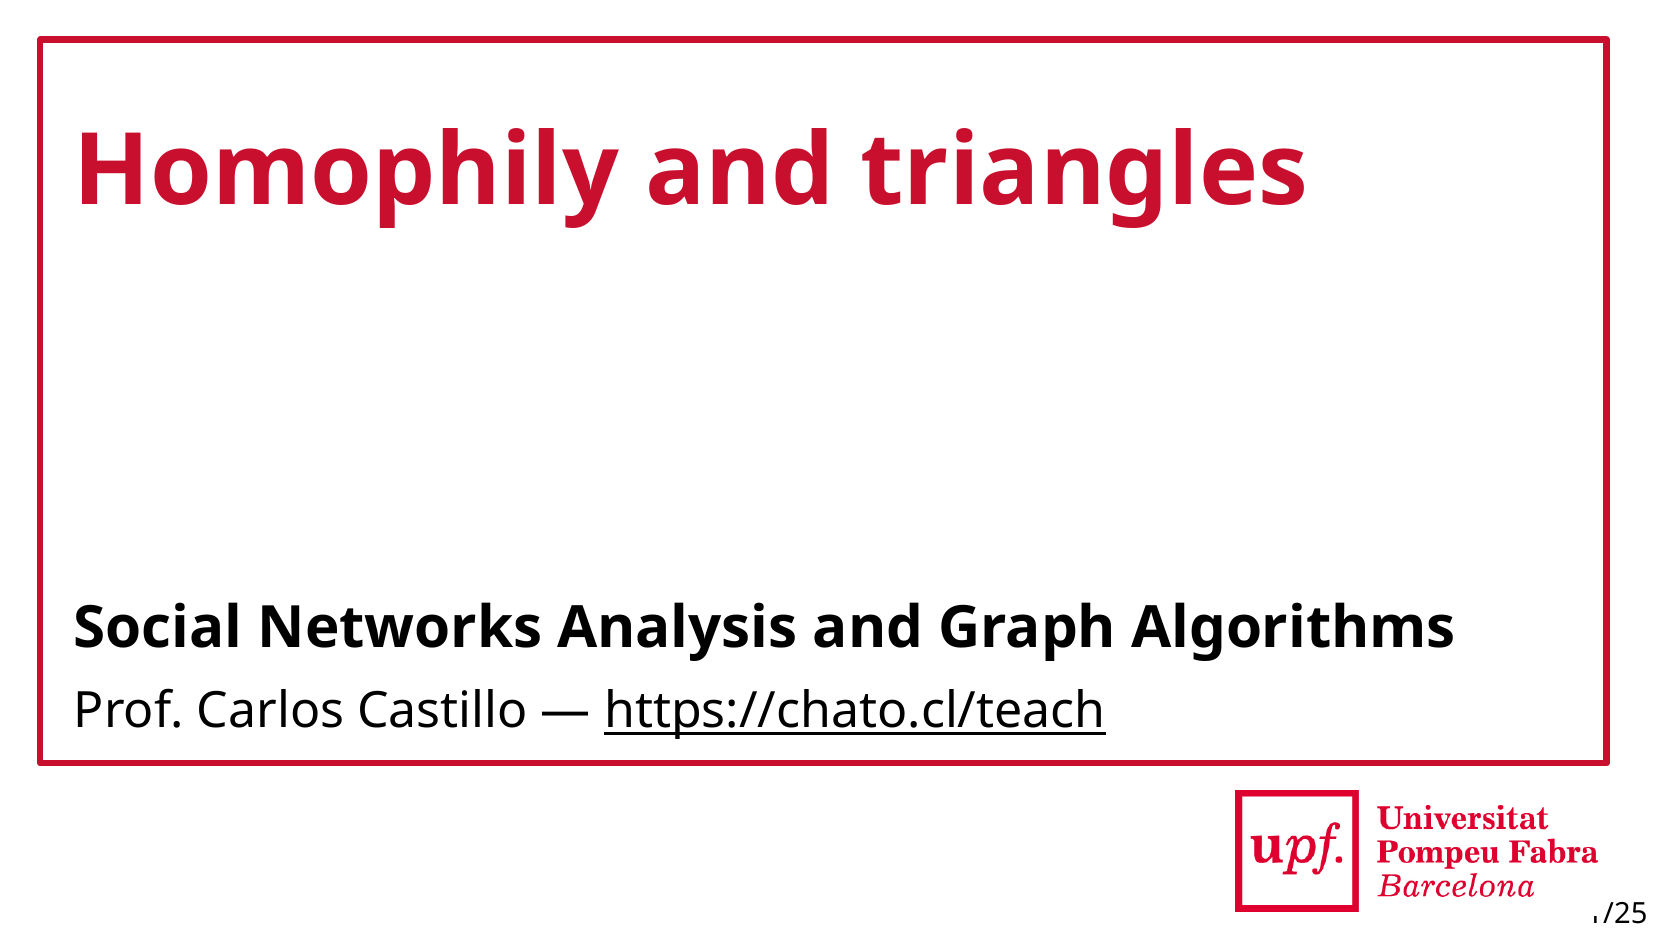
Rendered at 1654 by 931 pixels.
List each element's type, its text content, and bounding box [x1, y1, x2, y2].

chart [770, 589, 889, 649]
text_box Homophily and triangles Social Networks Analysis and Graph Algorithms Prof. Carlos Castillo — https://chato.cl/teach [73, 77, 1562, 734]
picture [1229, 785, 1604, 916]
